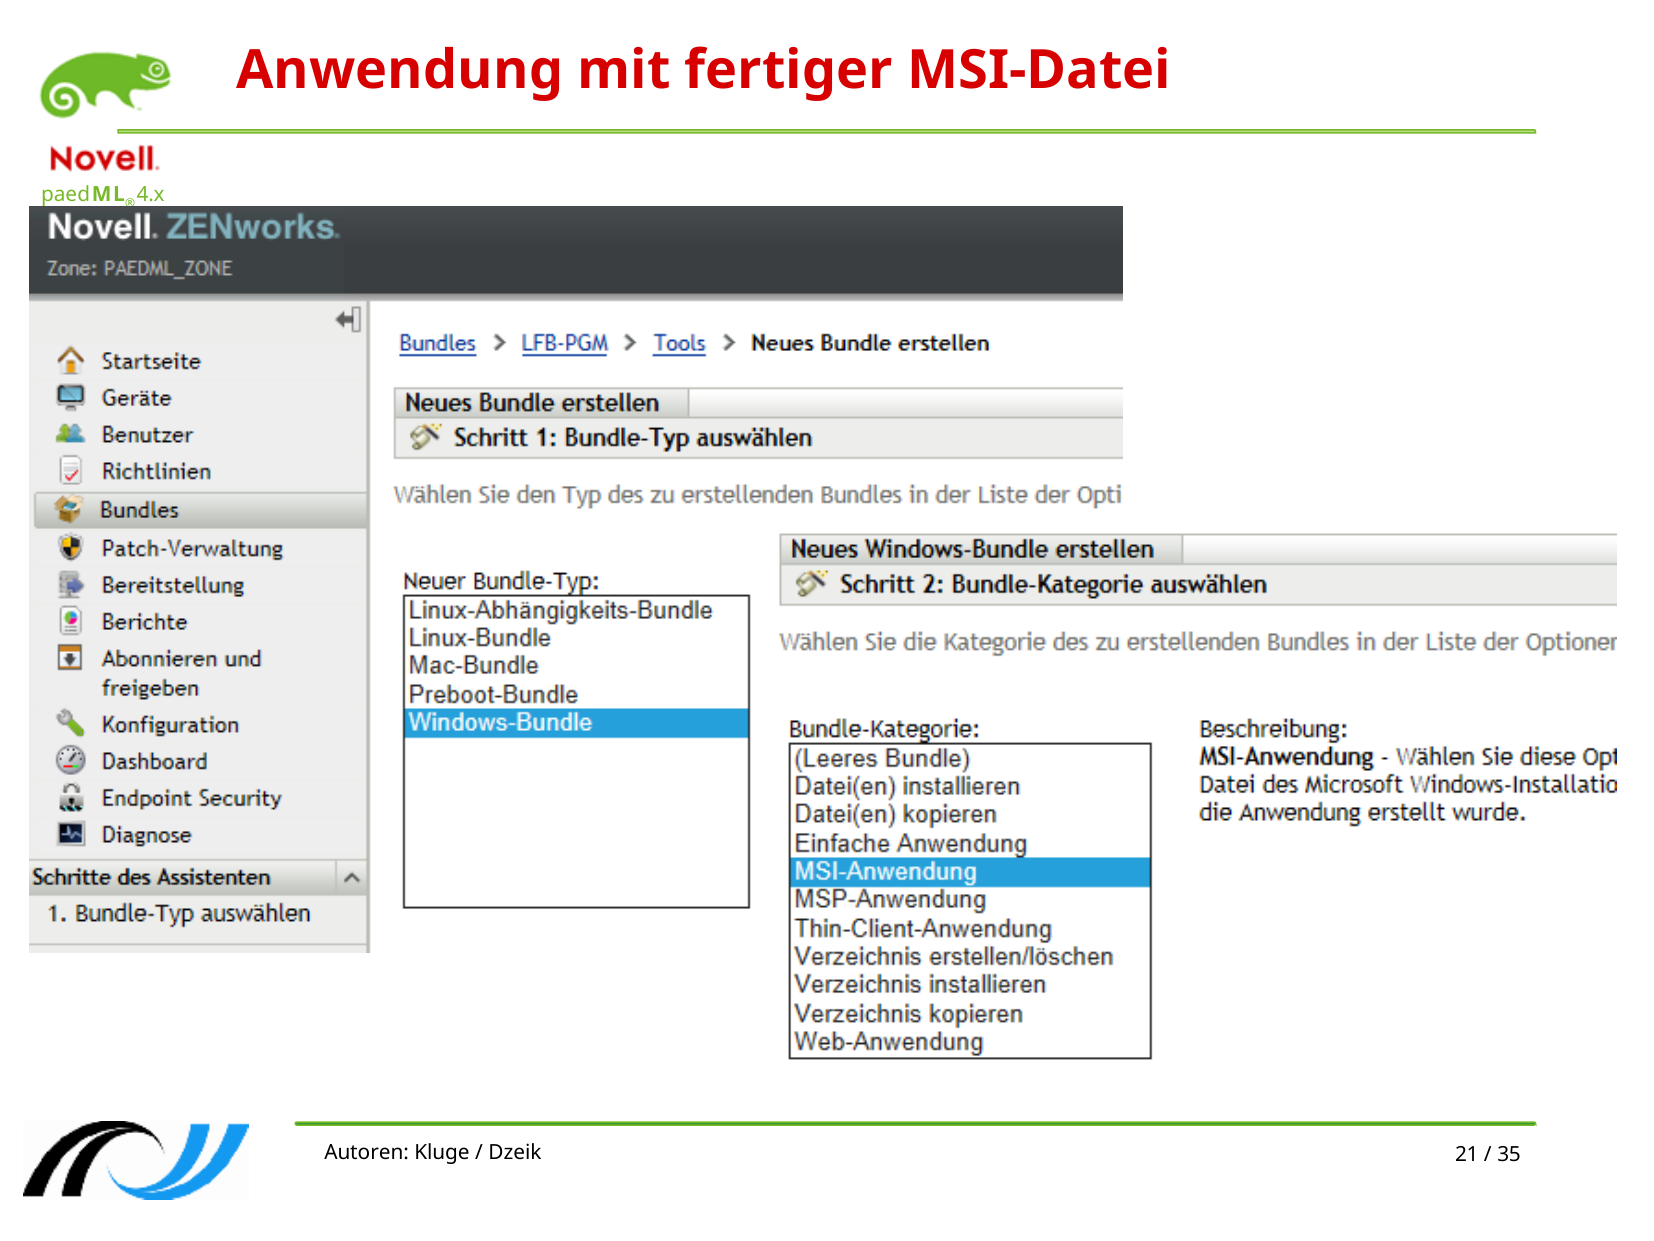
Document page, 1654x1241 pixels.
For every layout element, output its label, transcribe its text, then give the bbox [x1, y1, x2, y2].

title Anwendung mit fertiger MSI-Datei [236, 17, 1536, 119]
picture [29, 206, 1617, 1093]
picture [26, 35, 184, 193]
picture [23, 1121, 249, 1200]
